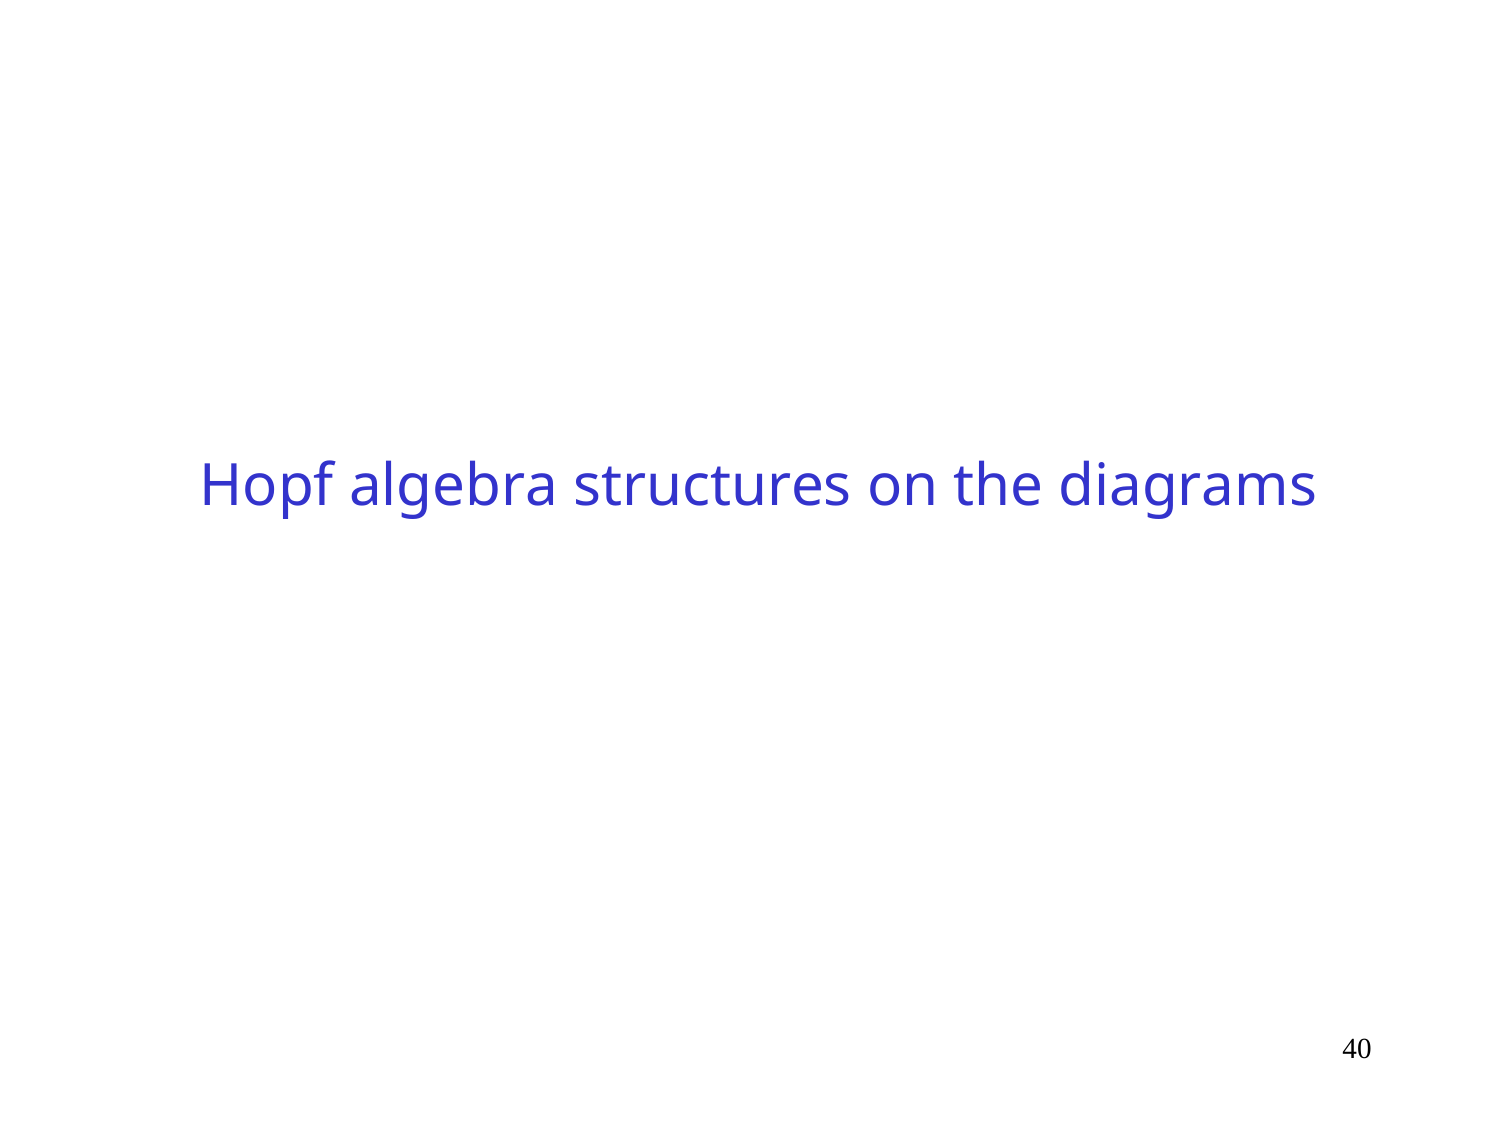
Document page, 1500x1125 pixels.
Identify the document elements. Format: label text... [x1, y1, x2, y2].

text_box Hopf algebra structures on the diagrams [149, 439, 1367, 526]
